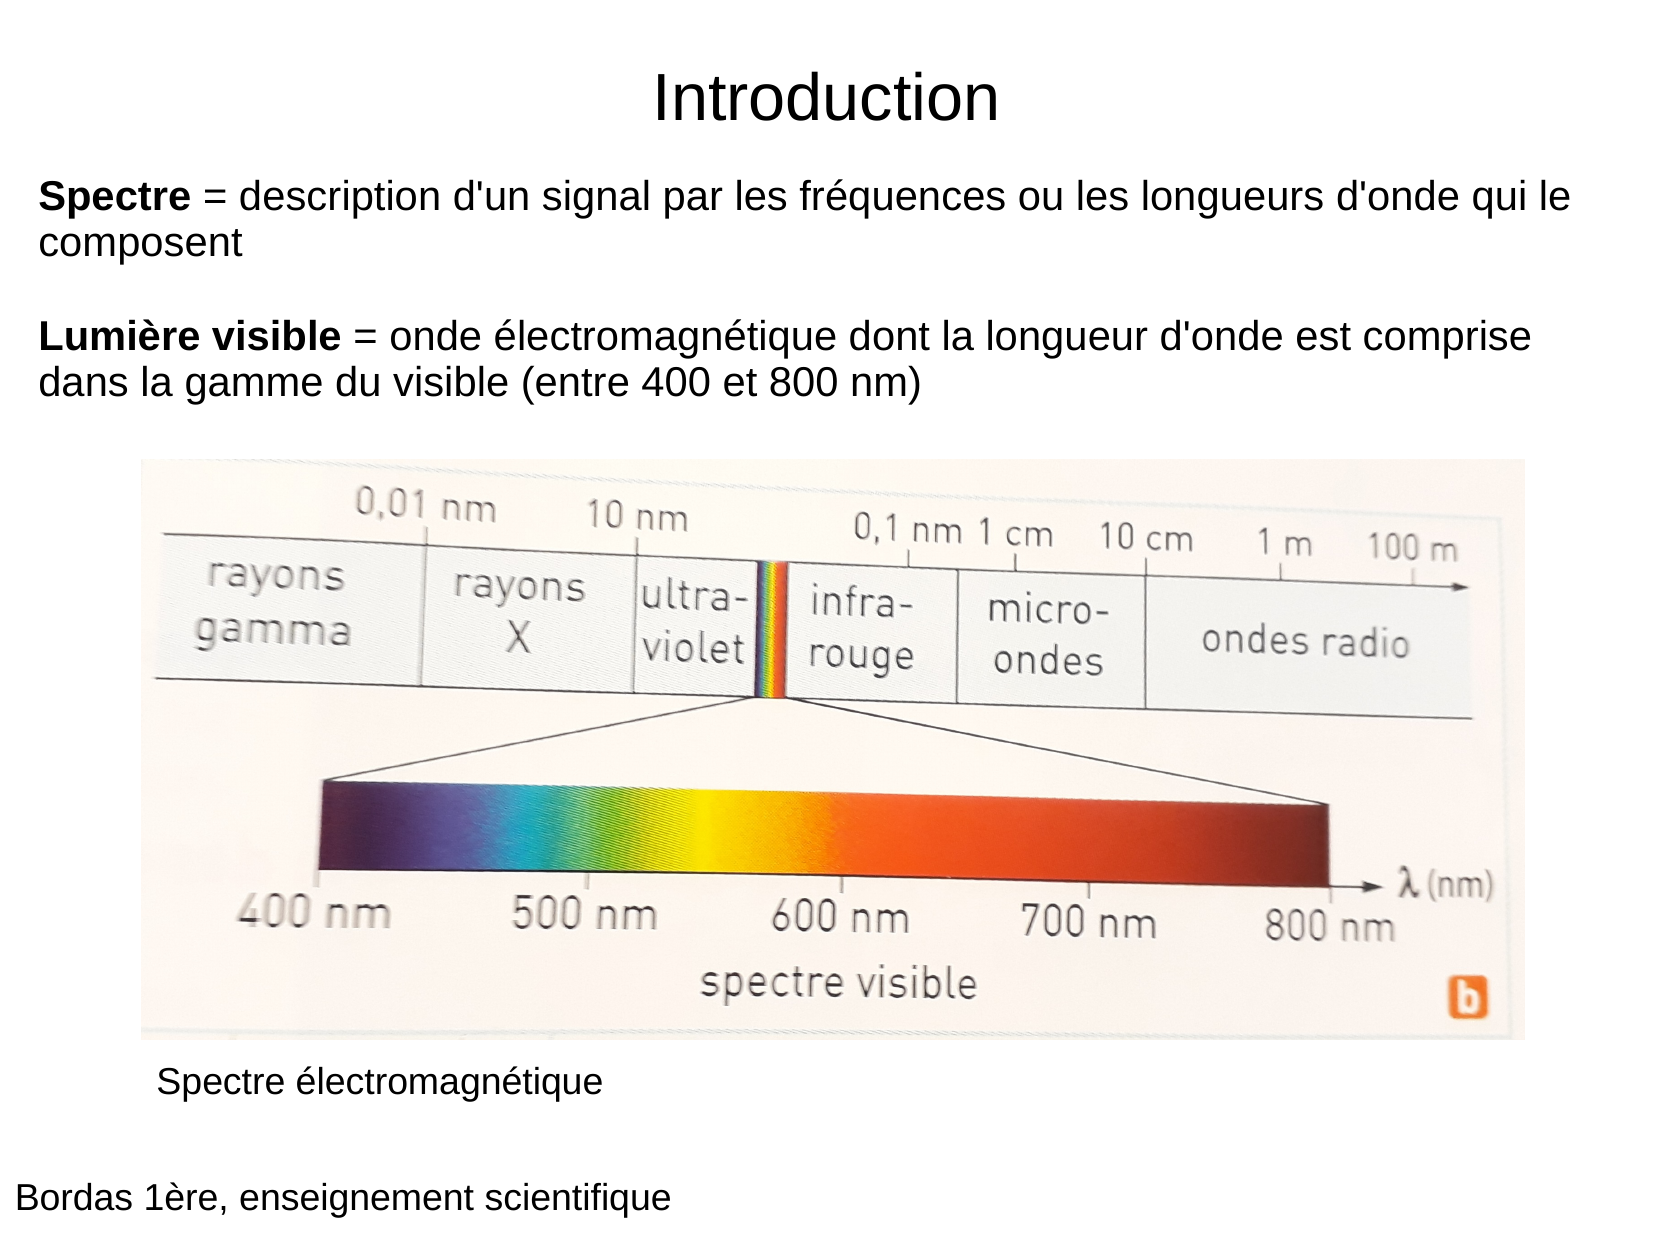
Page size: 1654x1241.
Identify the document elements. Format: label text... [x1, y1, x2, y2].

text_box Introduction [0, 52, 1654, 213]
picture [141, 459, 1525, 1040]
text_box Spectre électromagnétique [141, 1053, 993, 1111]
text_box Bordas 1ère, enseignement scientifique [0, 1169, 745, 1227]
text_box Spectre = description d'un signal par les fréquences ou les longueurs d'onde qui le composent Lumière visible = onde électromagnétique dont la longueur d'onde est comprise dans la gamme du visible (entre 400 et 800 nm) [23, 165, 1619, 417]
